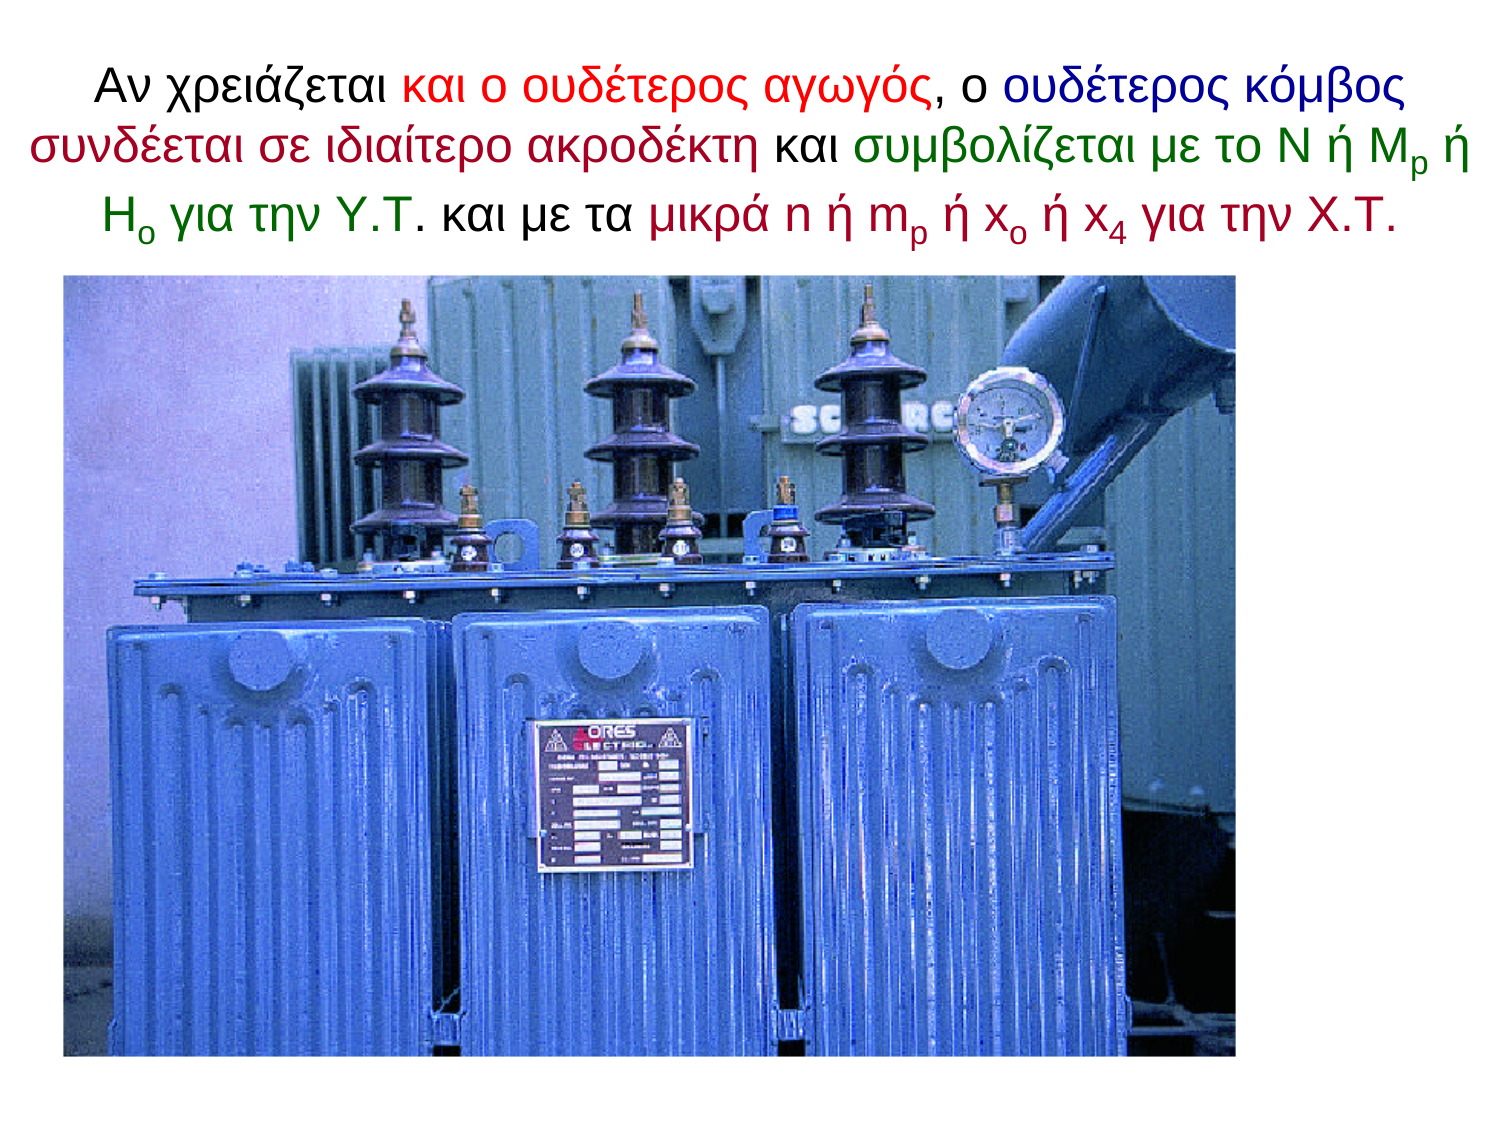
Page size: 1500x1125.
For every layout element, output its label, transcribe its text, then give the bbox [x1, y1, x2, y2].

title Αν χρειάζεται και ο ουδέτερος αγωγός, ο ουδέτερος κόμβος συνδέεται σε ιδιαίτερο ακροδέκτη και συμβολίζεται με το Ν ή Μp ή Ηο για την Υ.Τ. και με τα μικρά n ή mp ή xo ή x4 για την Χ.Τ. [0, 45, 1500, 220]
picture [59, 268, 1239, 1063]
